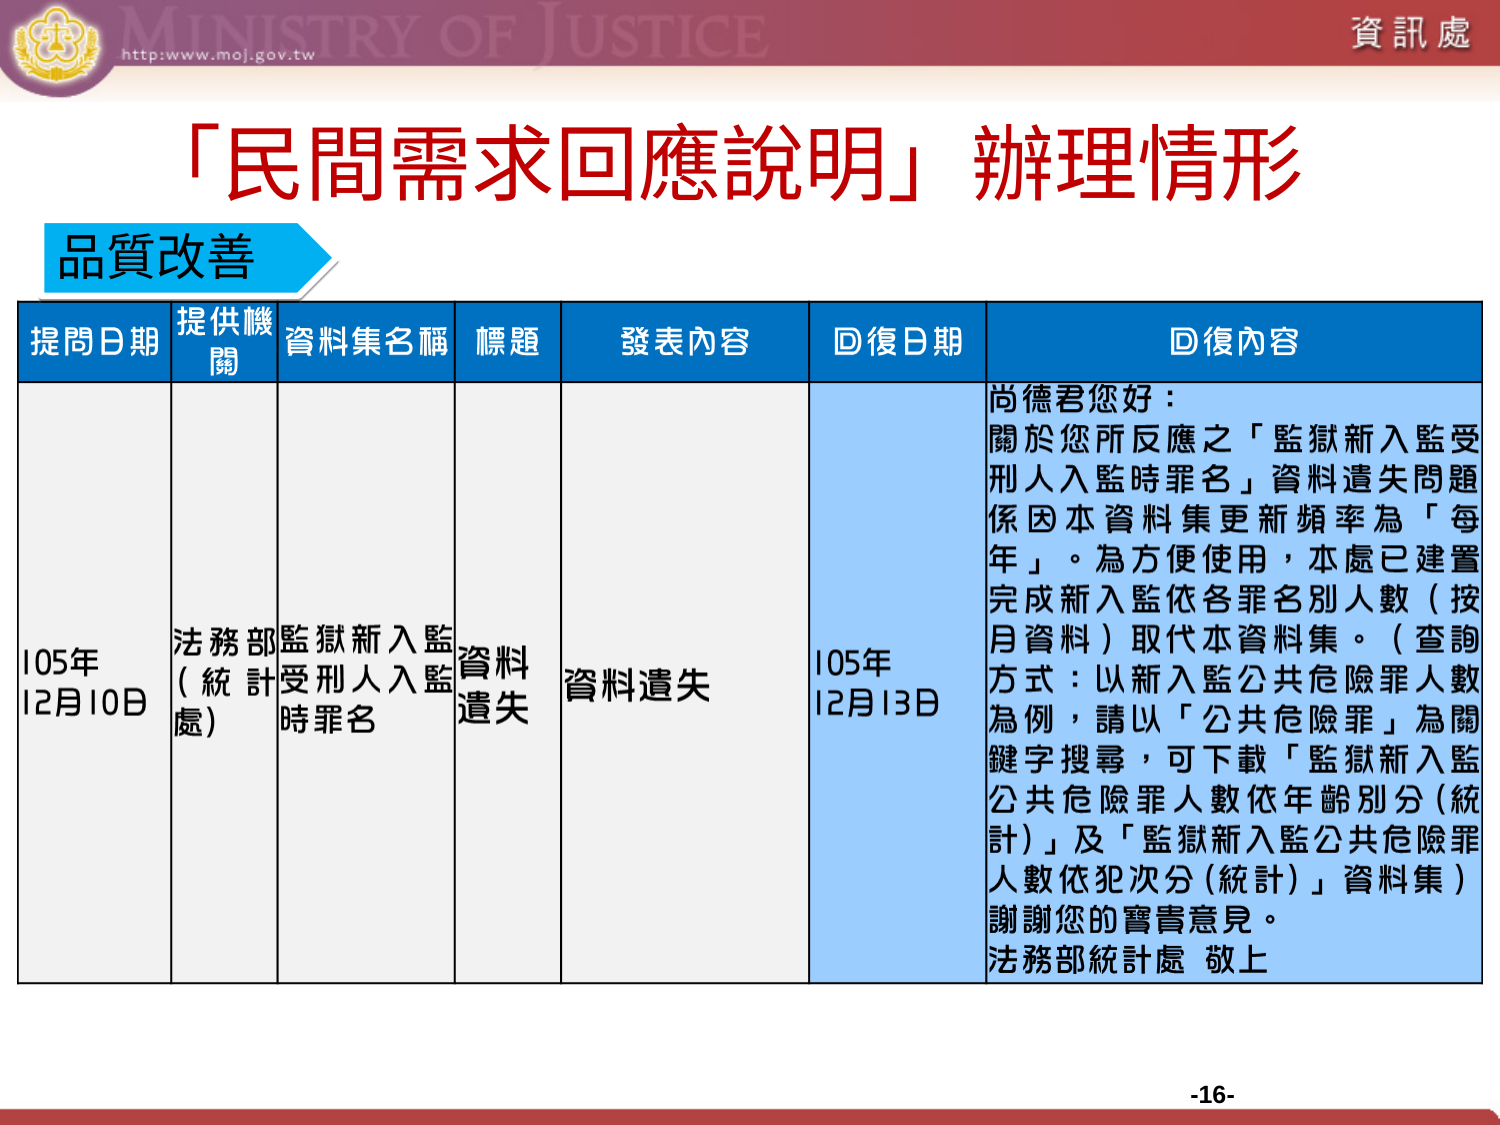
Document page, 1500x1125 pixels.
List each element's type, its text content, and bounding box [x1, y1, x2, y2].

text_box 「民間需求回應說明」辦理情形 [123, 103, 1333, 220]
picture [17, 291, 1483, 1004]
text_box 品質改善 [41, 217, 396, 294]
text_box -16- [1175, 1070, 1488, 1109]
